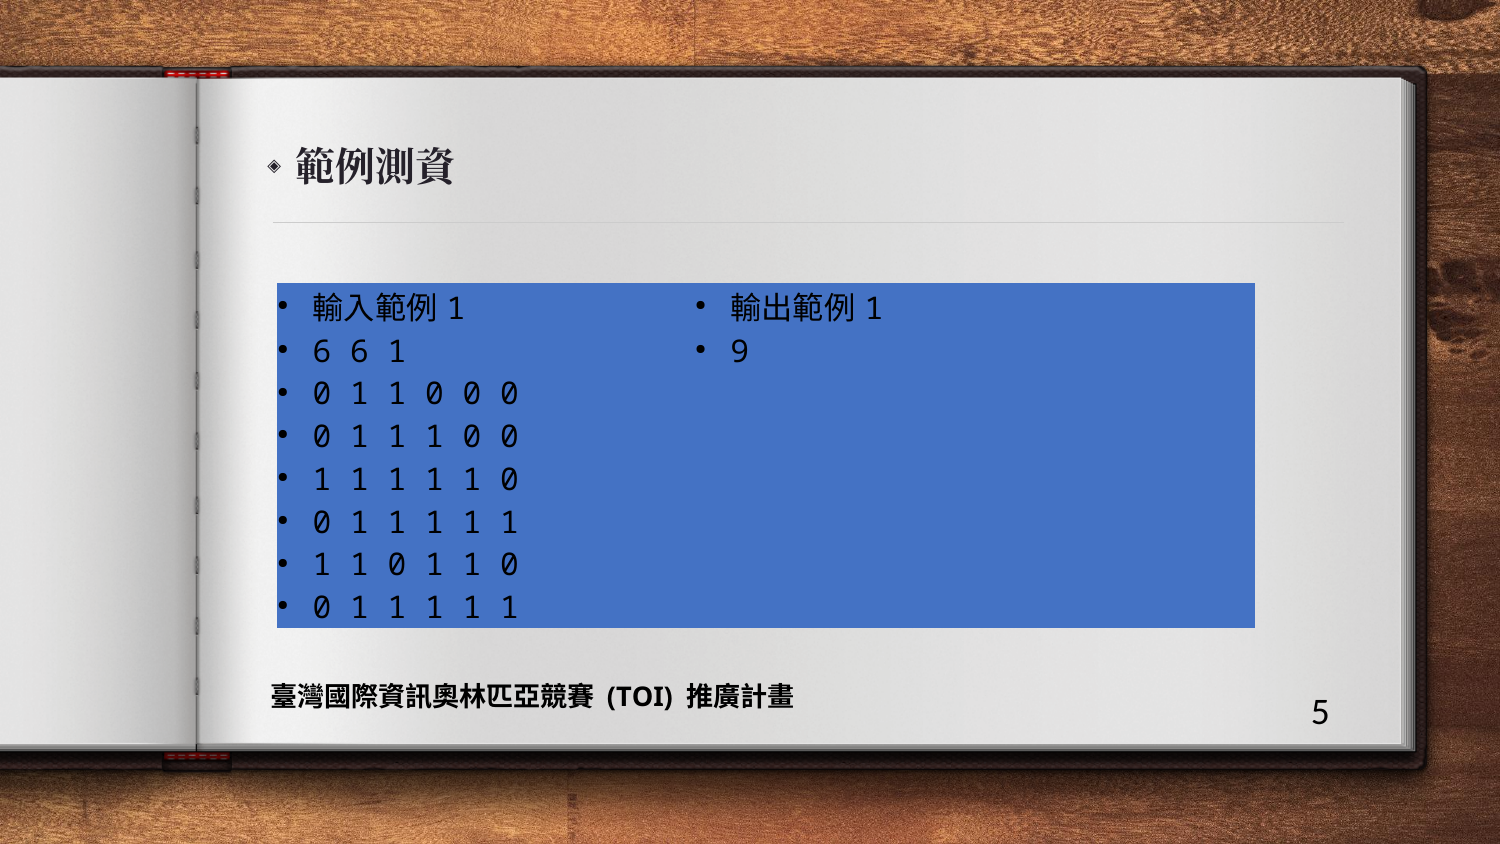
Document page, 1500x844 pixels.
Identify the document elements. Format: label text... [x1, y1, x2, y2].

text_box [1295, 672, 1386, 737]
list 範例測資 [252, 126, 1194, 205]
table_header 輸入範例1 6 6 1 0 1 1 0 0 0 0 1 1 1 0 0 1 1 1 1 1 0 0 1 1 1 1 1 1 1 0 1 1 0 0 1 1 1 1 1 [277, 283, 695, 628]
table_header 輸出範例1 9 [695, 283, 1255, 628]
